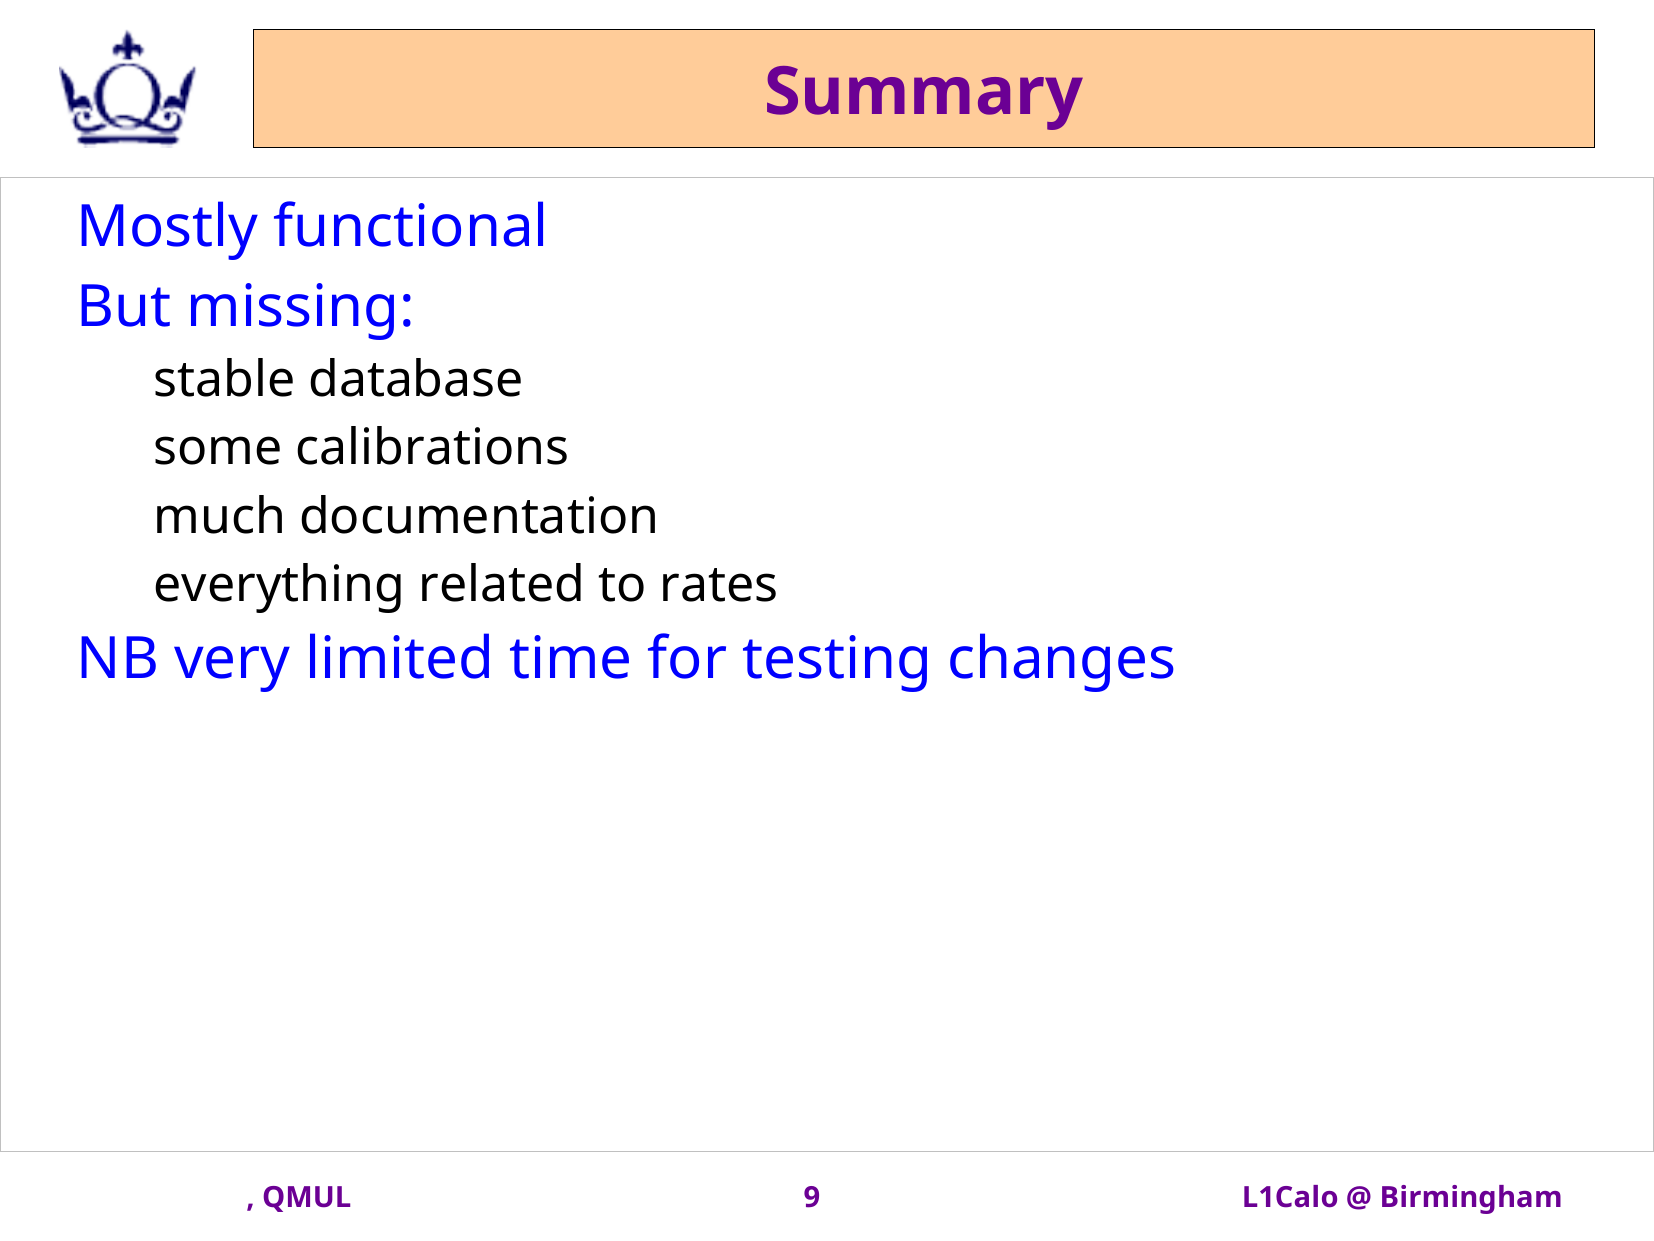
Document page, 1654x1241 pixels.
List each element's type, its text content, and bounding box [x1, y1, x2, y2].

title Summary [253, 29, 1595, 148]
list Mostly functional But missing: stable database some calibrations much documentation everything related to rates NB very limited time for testing changes [59, 184, 1603, 1105]
picture [59, 29, 200, 148]
